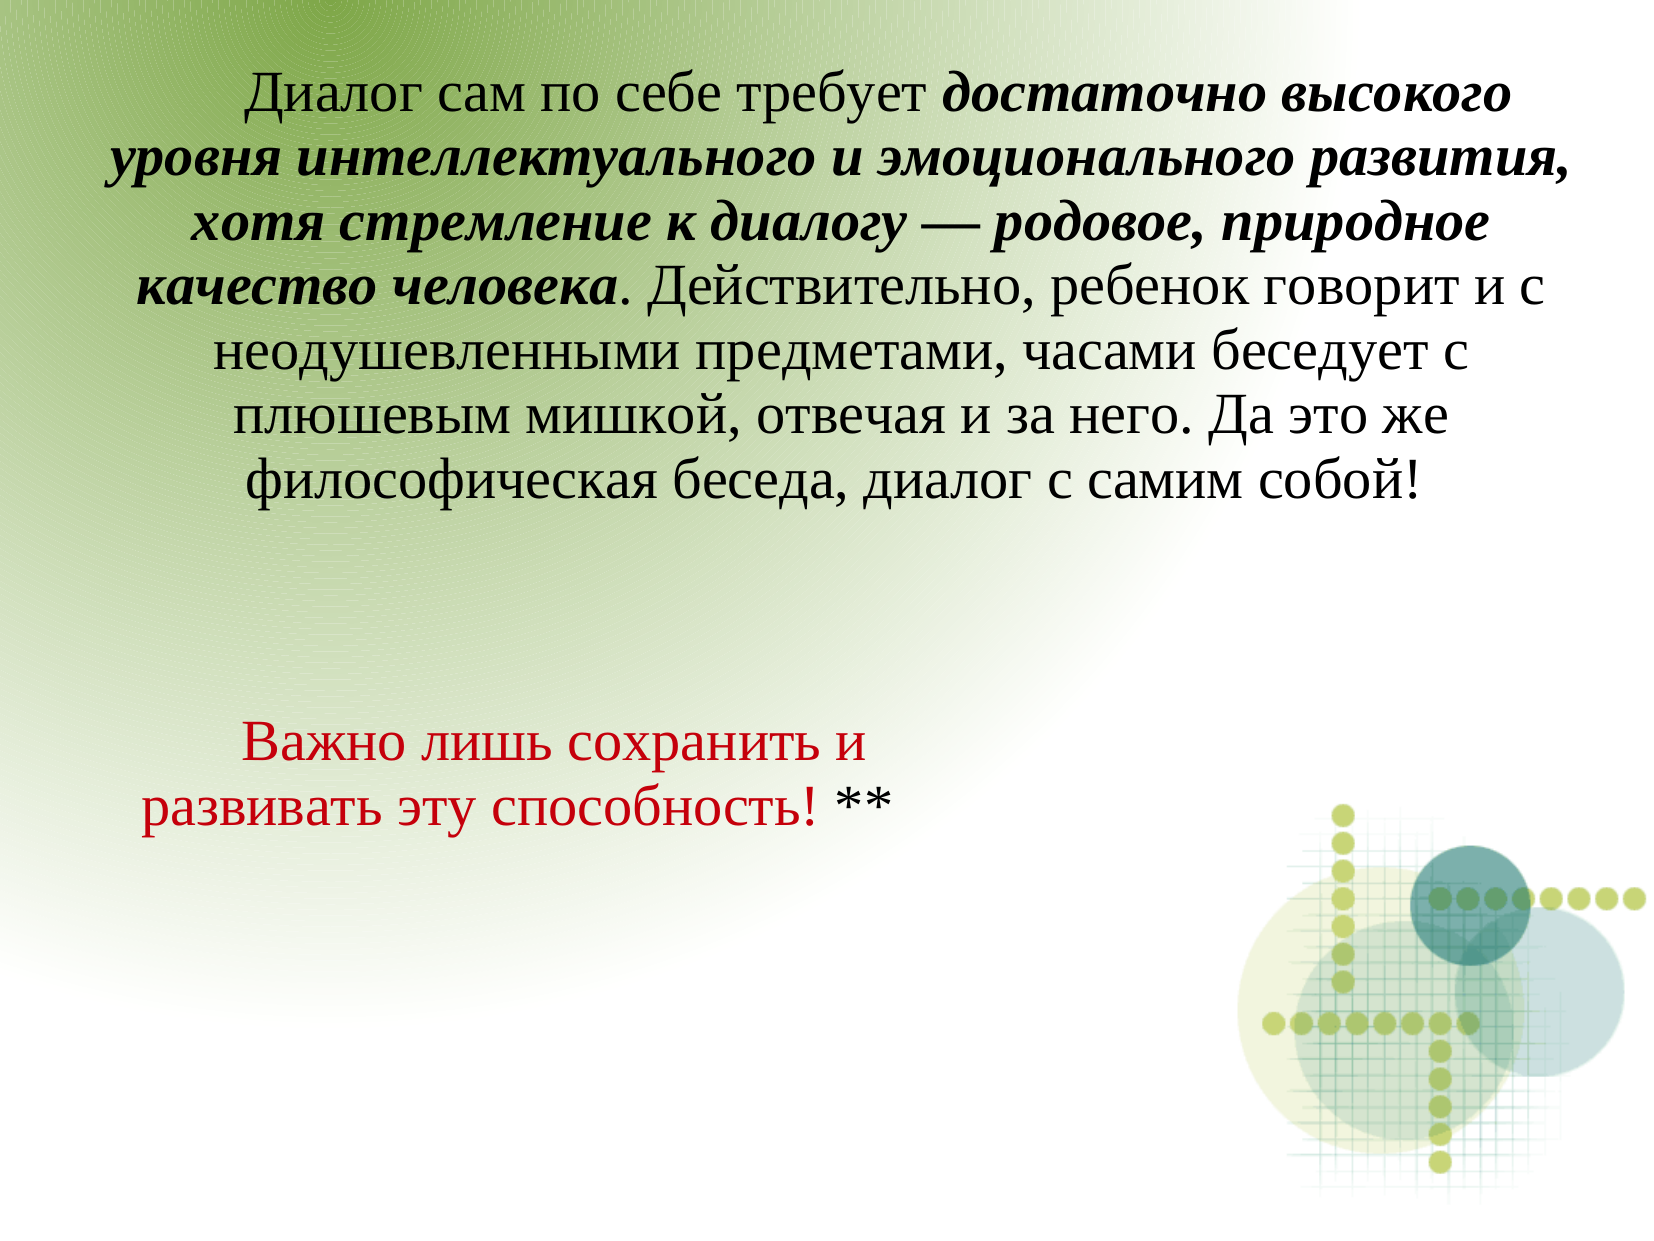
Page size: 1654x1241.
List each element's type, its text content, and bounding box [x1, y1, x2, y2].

list Диалог сам по себе требует достаточно высокого уровня интеллектуального и эмоционального развития, хотя стремление к диалогу — родовое, природное качество человека. Действительно, ребенок говорит и с неодушевленными предметами, часами беседует с плюшевым мишкой, отвечая и за него. Да это же философическая беседа, диалог с самим собой! [88, 59, 1595, 562]
picture [1224, 792, 1654, 1211]
text_box Важно лишь сохранить и развивать эту способность! ** [90, 708, 945, 1241]
